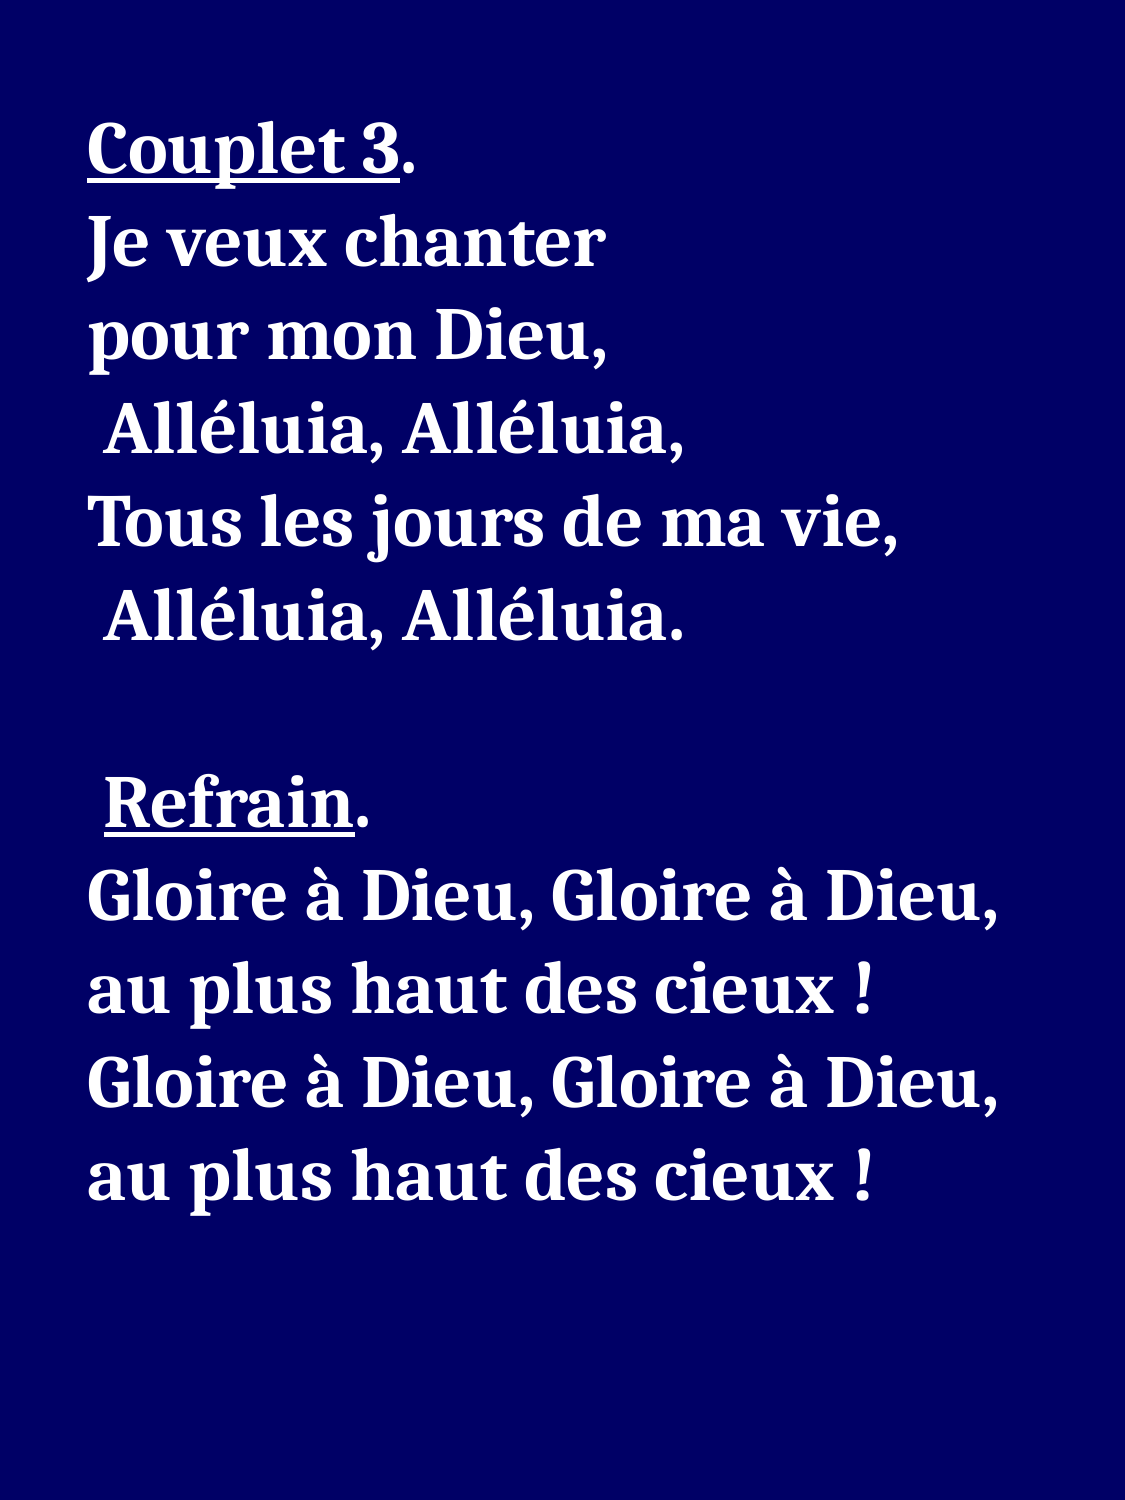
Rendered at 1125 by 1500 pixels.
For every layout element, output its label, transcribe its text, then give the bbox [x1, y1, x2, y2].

text_box Couplet 3. Je veux chanter pour mon Dieu, Alléluia, Alléluia, Tous les jours de ma vie, Alléluia, Alléluia. Refrain. Gloire à Dieu, Gloire à Dieu, au plus haut des cieux ! Gloire à Dieu, Gloire à Dieu, au plus haut des cieux ! [70, 100, 1125, 862]
